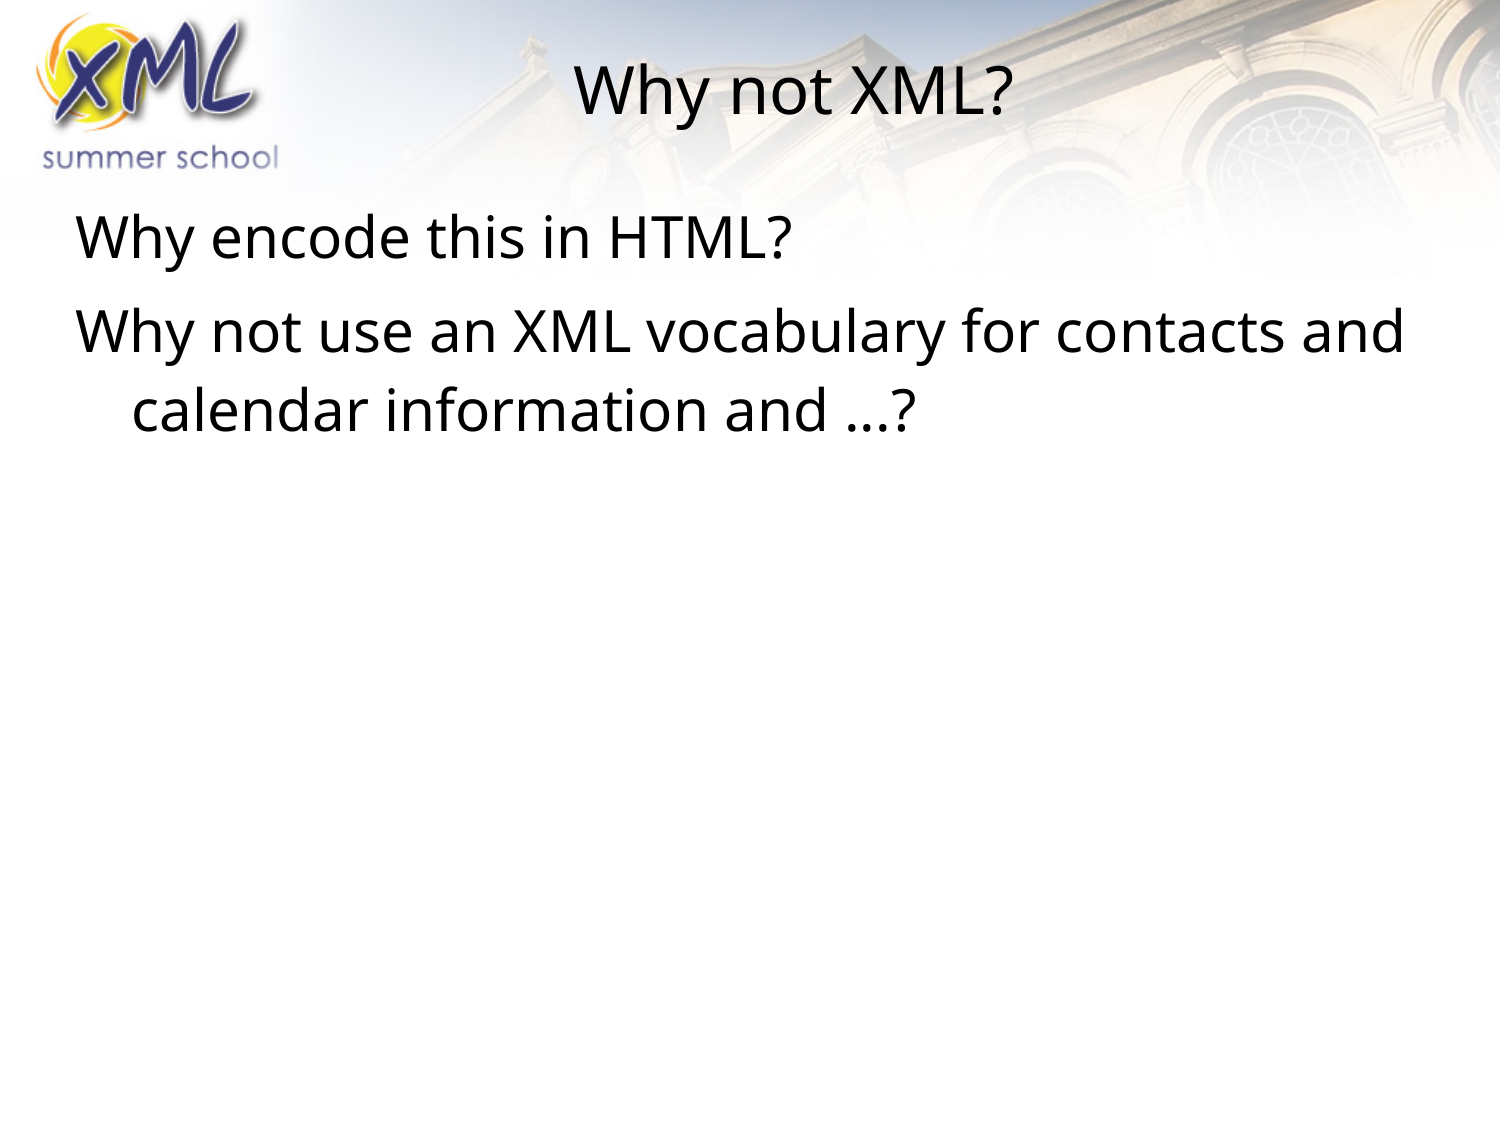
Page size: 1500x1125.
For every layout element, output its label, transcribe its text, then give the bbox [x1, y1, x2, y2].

title Why not XML? [281, 1, 1306, 177]
picture [0, 0, 1500, 1125]
list Why encode this in HTML? Why not use an XML vocabulary for contacts and calendar information and ...? [75, 195, 1426, 991]
